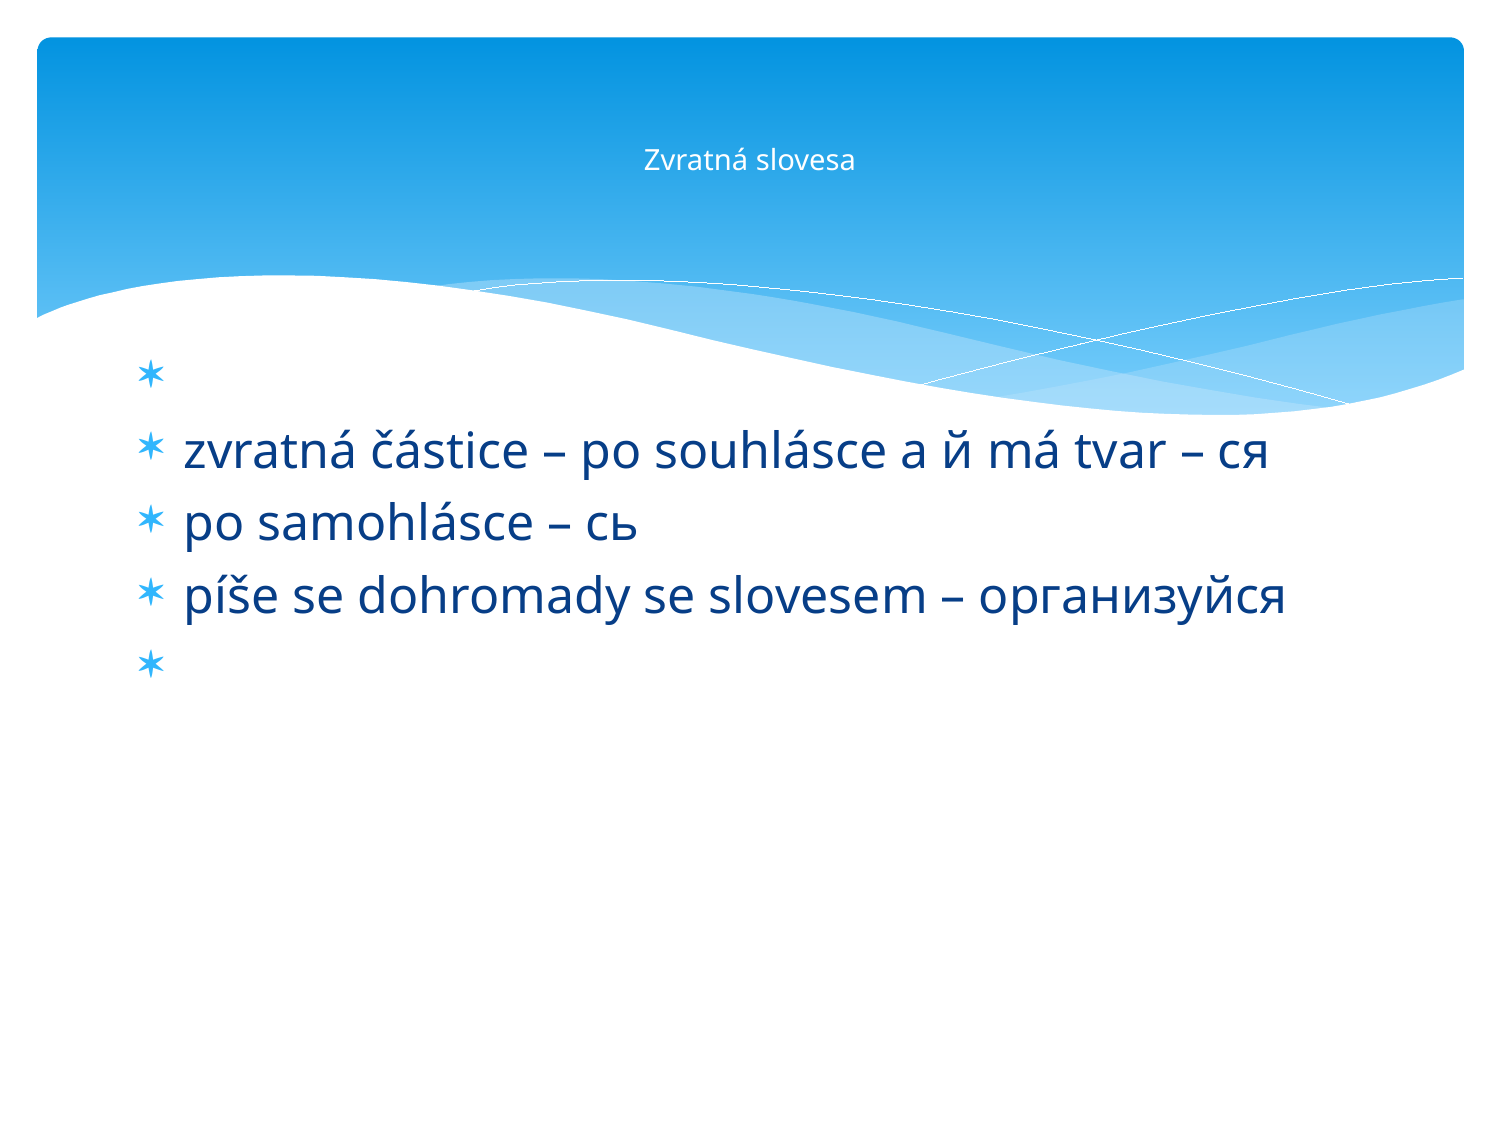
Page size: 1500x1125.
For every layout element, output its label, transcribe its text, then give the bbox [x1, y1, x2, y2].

list zvratná částice – po souhlásce a й má tvar – ся po samohlásce – сь píše se dohromady se slovesem – организуйся [123, 338, 1340, 905]
title Zvratná slovesa [75, 55, 1426, 261]
